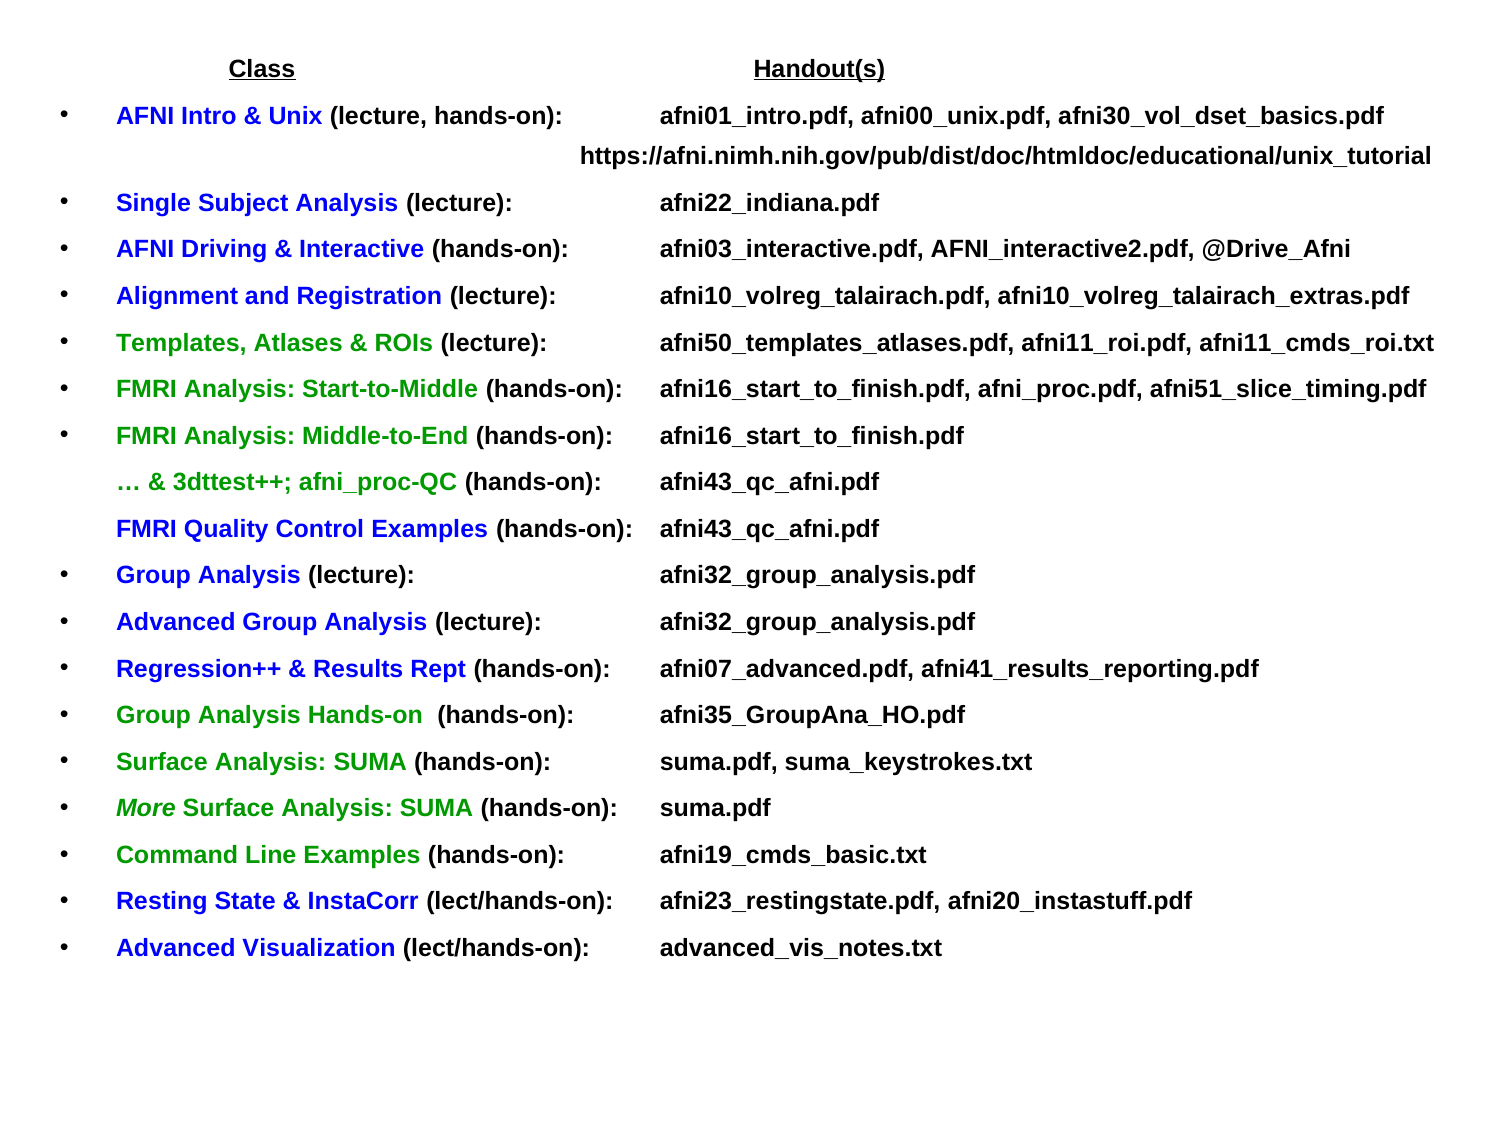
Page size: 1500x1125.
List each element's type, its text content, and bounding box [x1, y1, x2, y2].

list Class Handout(s) AFNI Intro & Unix (lecture, hands-on): afni01_intro.pdf, afni00_unix.pdf, afni30_vol_dset_basics.pdf https://afni.nimh.nih.gov/pub/dist/doc/htmldoc/educational/unix_tutorial Single Subject Analysis (lecture): afni22_indiana.pdf AFNI Driving & Interactive (hands-on): afni03_interactive.pdf, AFNI_interactive2.pdf, @Drive_Afni Alignment and Registration (lecture): afni10_volreg_talairach.pdf, afni10_volreg_talairach_extras.pdf Templates, Atlases & ROIs (lecture): afni50_templates_atlases.pdf, afni11_roi.pdf, afni11_cmds_roi.txt FMRI Analysis: Start-to-Middle (hands-on): afni16_start_to_finish.pdf, afni_proc.pdf, afni51_slice_timing.pdf FMRI Analysis: Middle-to-End (hands-on): afni16_start_to_finish.pdf … & 3dttest++; afni_proc-QC (hands-on): afni43_qc_afni.pdf FMRI Quality Control Examples (hands-on): afni43_qc_afni.pdf Group Analysis (lecture): afni32_group_analysis.pdf Advanced Group Analysis (lecture): afni32_group_analysis.pdf Regression++ & Results Rept (hands-on): afni07_advanced.pdf, afni41_results_reporting.pdf Group Analysis Hands-on (hands-on): afni35_GroupAna_HO.pdf Surface Analysis: SUMA (hands-on): suma.pdf, suma_keystrokes.txt More Surface Analysis: SUMA (hands-on): suma.pdf Command Line Examples (hands-on): afni19_cmds_basic.txt Resting State & InstaCorr (lect/hands-on): afni23_restingstate.pdf, afni20_instastuff.pdf Advanced Visualization (lect/hands-on): advanced_vis_notes.txt [45, 45, 1500, 1125]
